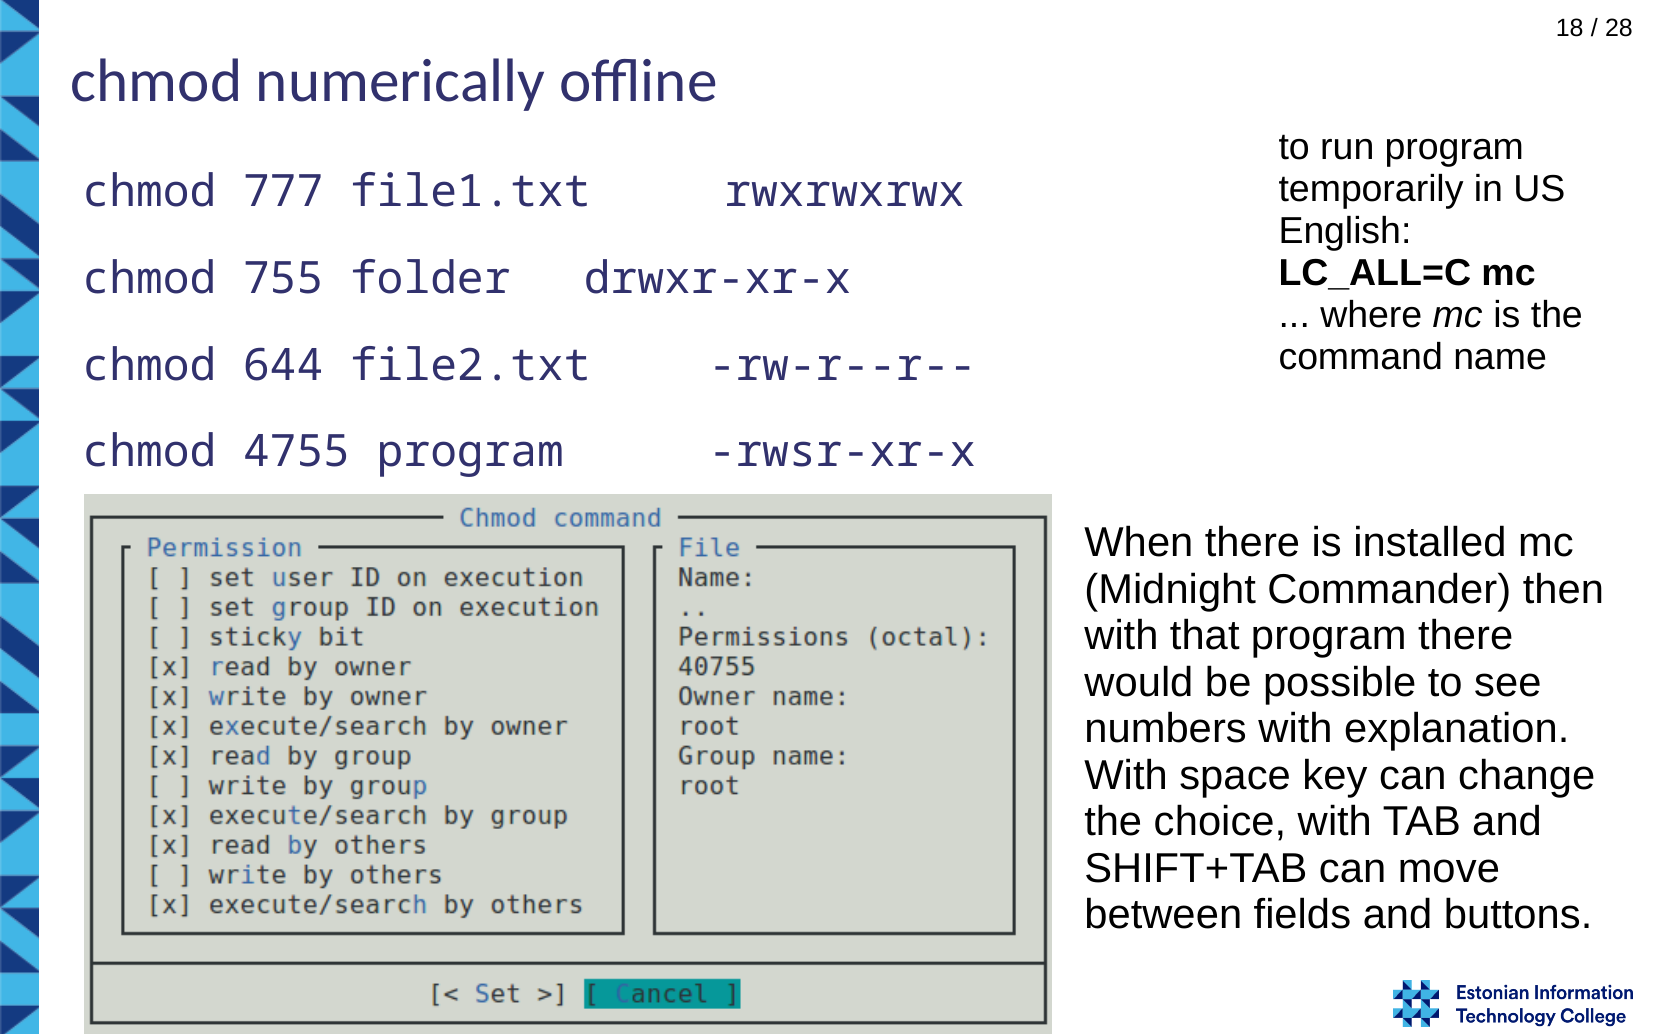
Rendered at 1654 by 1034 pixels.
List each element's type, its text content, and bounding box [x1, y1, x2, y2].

list chmod 777 file1.txt rwxrwxrwx chmod 755 folder drwxr-xr-x chmod 644 file2.txt -rw-r--r-- chmod 4755 program -rwsr-xr-x [82, 159, 1538, 484]
picture [1393, 980, 1633, 1027]
picture [84, 494, 1052, 1034]
title chmod numerically offline [70, 41, 1630, 130]
text_box to run program temporarily in US English: LC_ALL=C mc ... where mc is the command name [1263, 118, 1619, 390]
text_box When there is installed mc (Midnight Commander) then with that program there would be possible to see numbers with explanation. With space key can change the choice, with TAB and SHIFT+TAB can move between fields and buttons. [1069, 511, 1642, 945]
